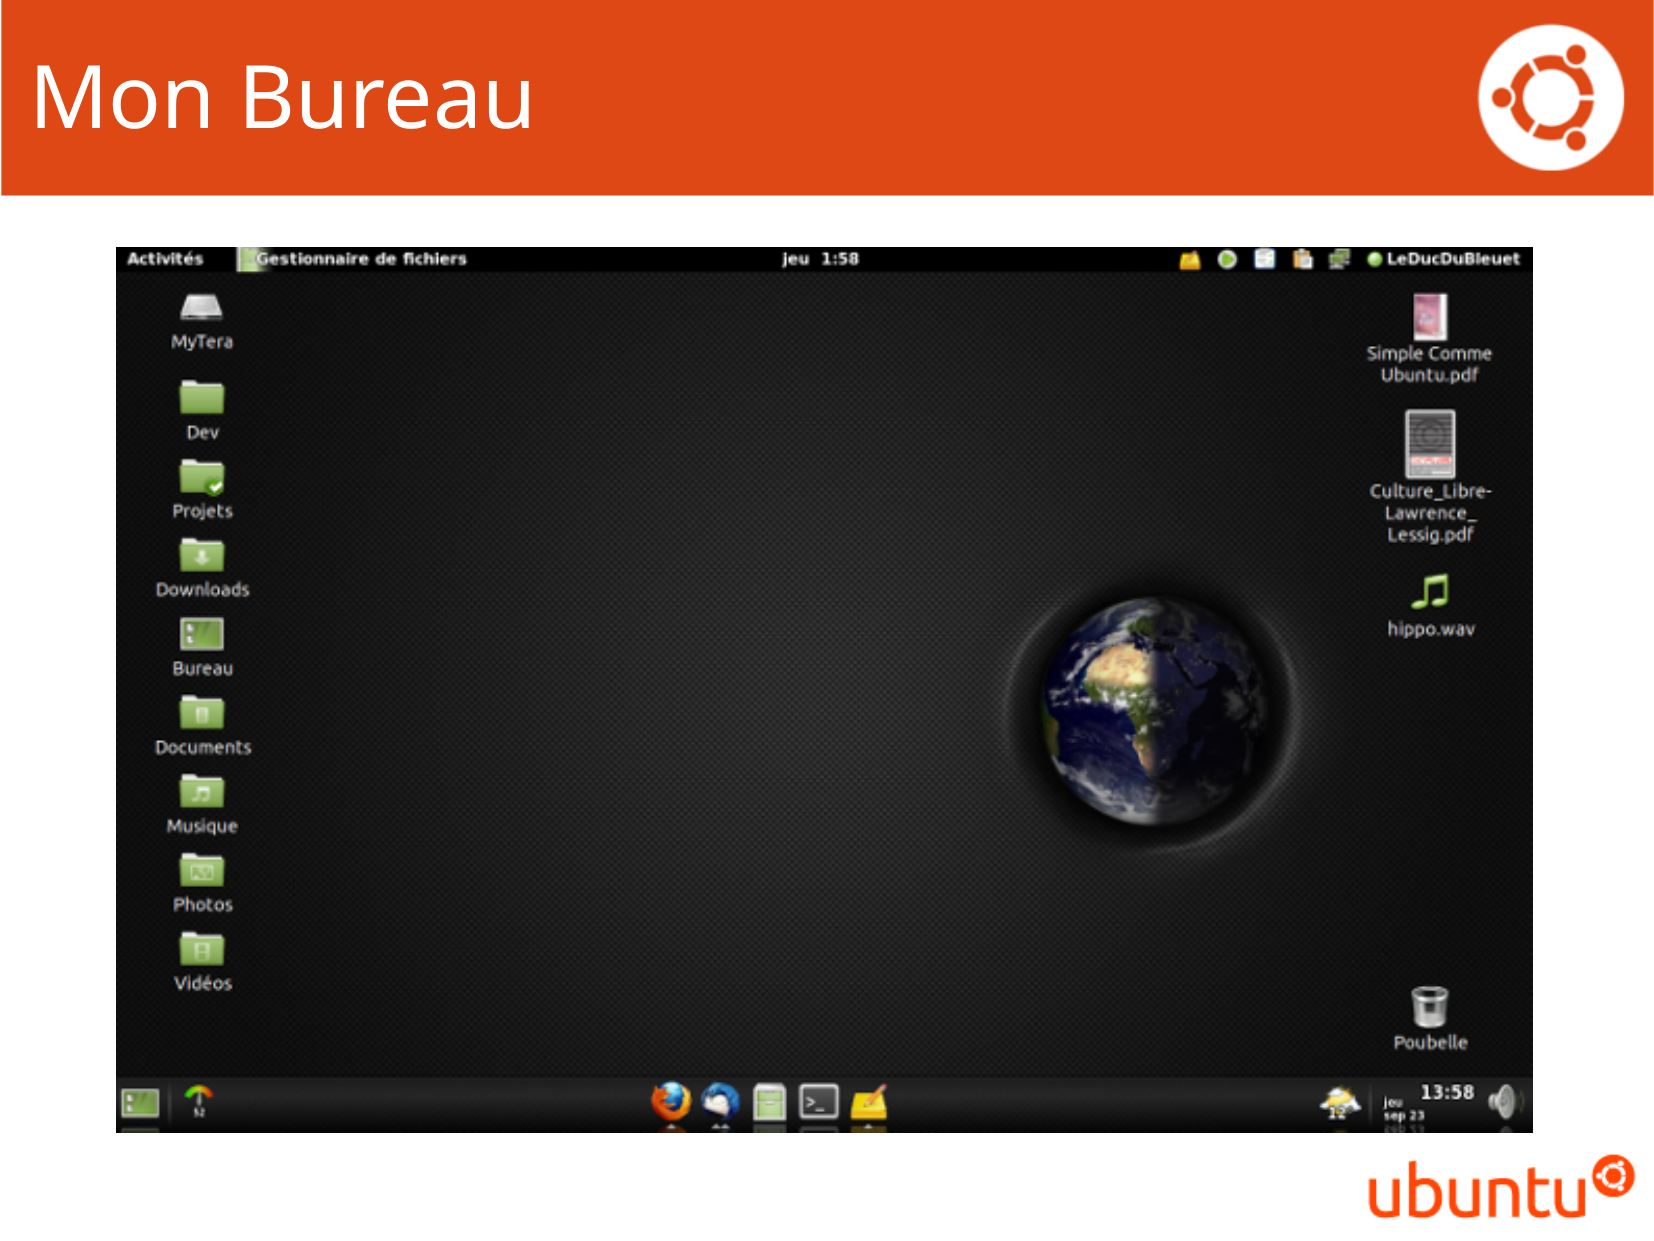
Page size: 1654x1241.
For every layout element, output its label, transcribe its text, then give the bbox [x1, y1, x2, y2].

title Mon Bureau [29, 18, 1459, 170]
picture [0, 0, 1654, 1241]
